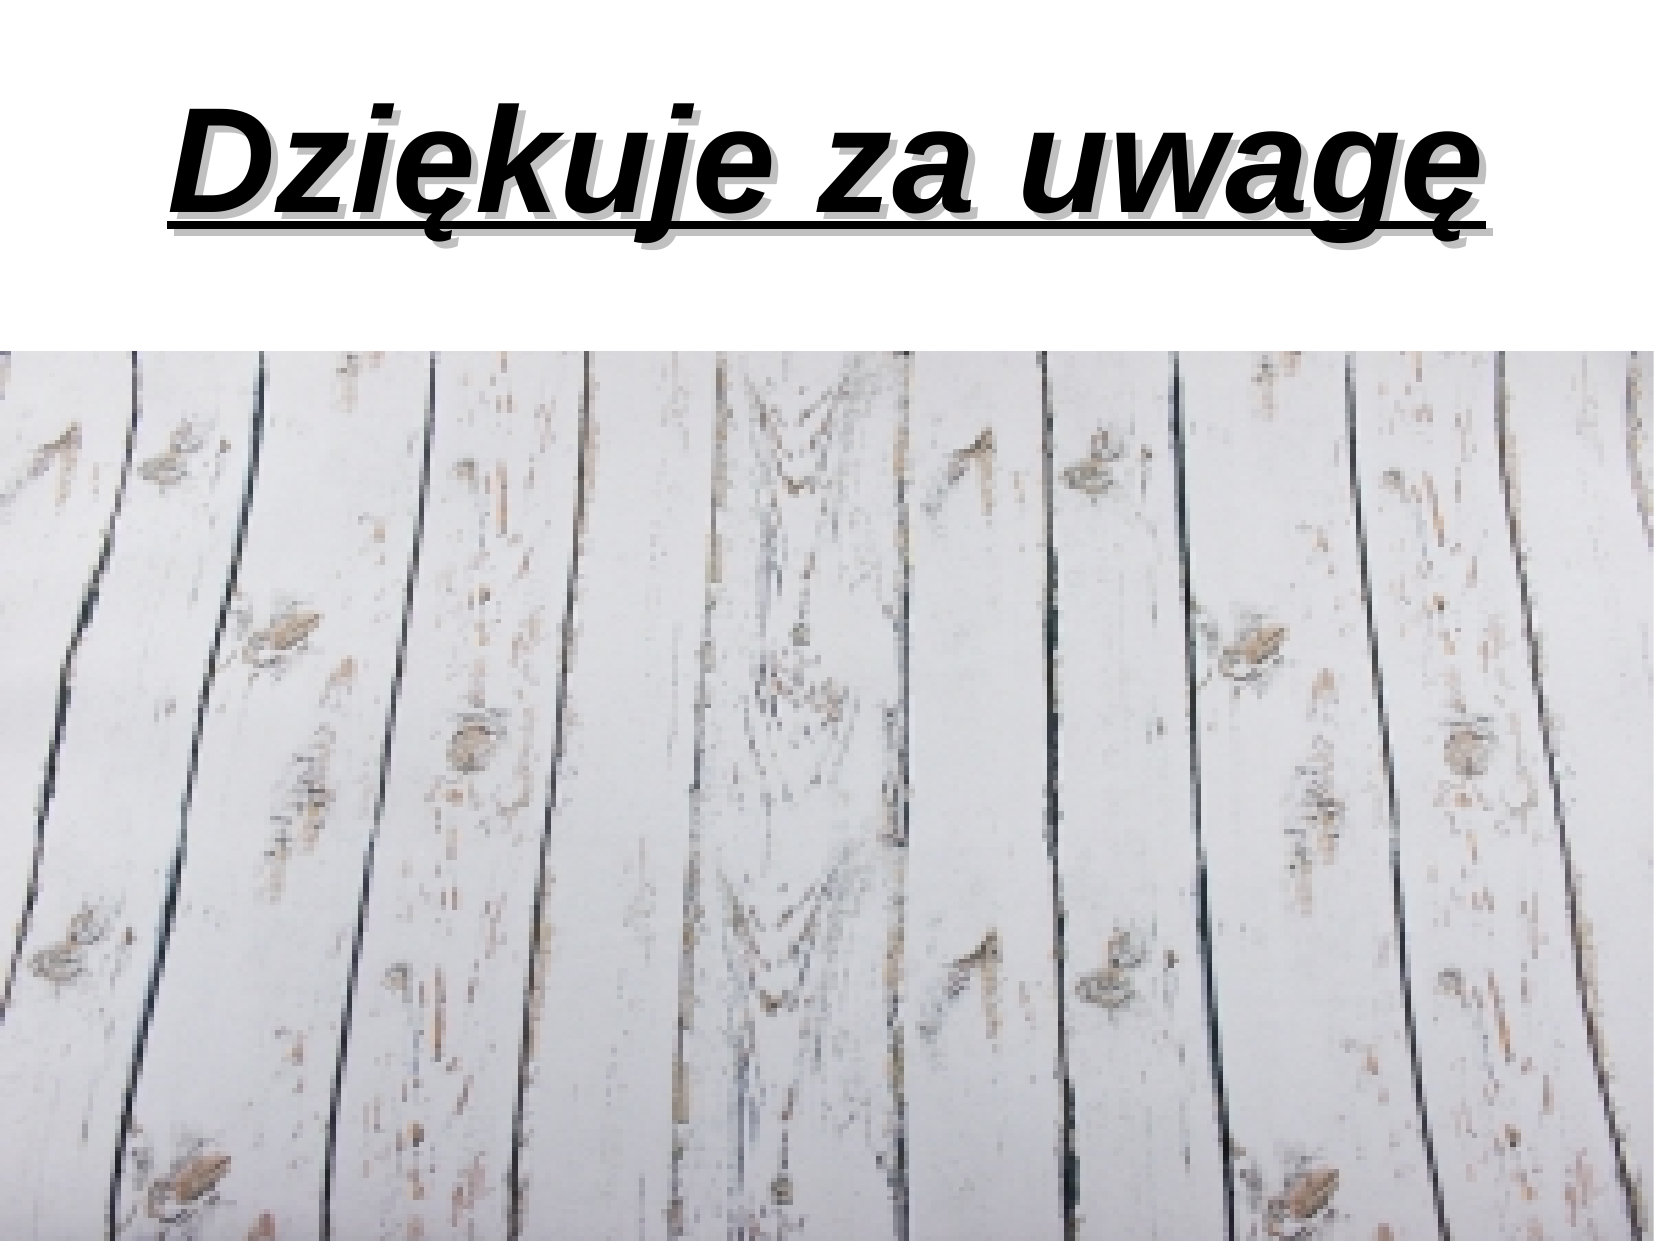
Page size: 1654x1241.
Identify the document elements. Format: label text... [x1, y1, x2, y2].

picture [0, 352, 1654, 1241]
title Dziękuje za uwagę [82, 49, 1571, 257]
